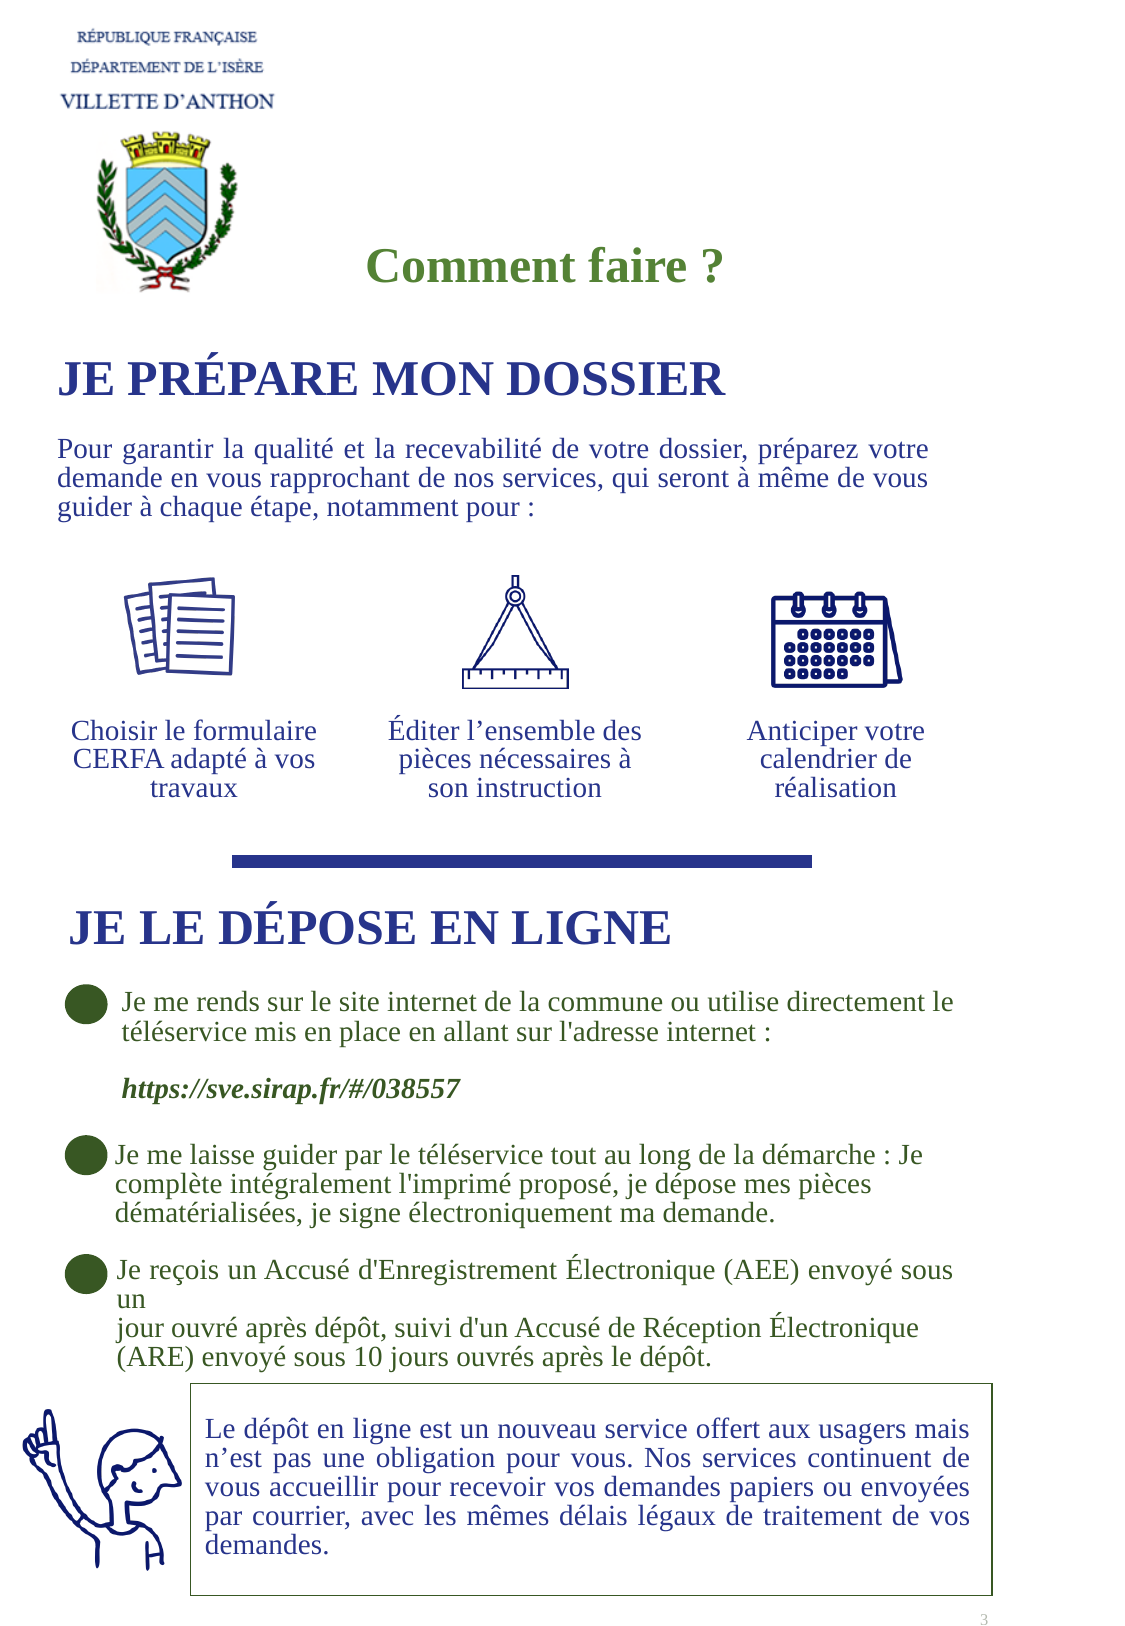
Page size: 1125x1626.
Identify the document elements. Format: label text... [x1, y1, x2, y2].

text_box [64, 1254, 108, 1295]
text_box Pour garantir la qualité et la recevabilité de votre dossier, préparez votre demande en vous rapprochant de nos services, qui seront à même de vous guider à chaque étape, notamment pour : [42, 435, 988, 545]
text_box Comment faire ? [350, 193, 743, 343]
text_box Je me laisse guider par le téléservice tout au long de la démarche : Je complète intégralement l'imprimé proposé, je dépose mes pièces dématérialisées, je signe électroniquement ma demande. [100, 1141, 993, 1258]
picture [767, 570, 906, 709]
text_box Anticiper votre calendrier de réalisation [684, 716, 988, 817]
text_box [64, 1135, 108, 1176]
picture [42, 18, 292, 306]
picture [458, 575, 572, 689]
picture [105, 552, 251, 698]
text_box Le dépôt en ligne est un nouveau service offert aux usagers mais n’est pas une obligation pour vous. Nos services continuent de vous accueillir pour recevoir vos demandes papiers ou envoyées par courrier, avec les mêmes délais légaux de traitement de vos demandes. [190, 1383, 993, 1596]
text_box JE LE DÉPOSE EN LIGNE [53, 904, 1000, 954]
text_box Choisir le formulaire CERFA adapté à vos travaux [42, 716, 347, 817]
text_box Je me rends sur le site internet de la commune ou utilise directement le téléservice mis en place en allant sur l'adresse internet : https://sve.sirap.fr/#/038557 [106, 988, 1000, 1122]
text_box Je reçois un Accusé d'Enregistrement Électronique (AEE) envoyé sous un jour ouvré après dépôt, suivi d'un Accusé de Réception Électronique (ARE) envoyé sous 10 jours ouvrés après le dépôt. [101, 1256, 995, 1389]
text_box JE PRÉPARE MON DOSSIER [42, 355, 988, 404]
picture [15, 1403, 189, 1576]
text_box [979, 1610, 1029, 1625]
text_box Éditer l’ensemble des pièces nécessaires à son instruction [363, 716, 668, 817]
text_box [64, 984, 108, 1025]
